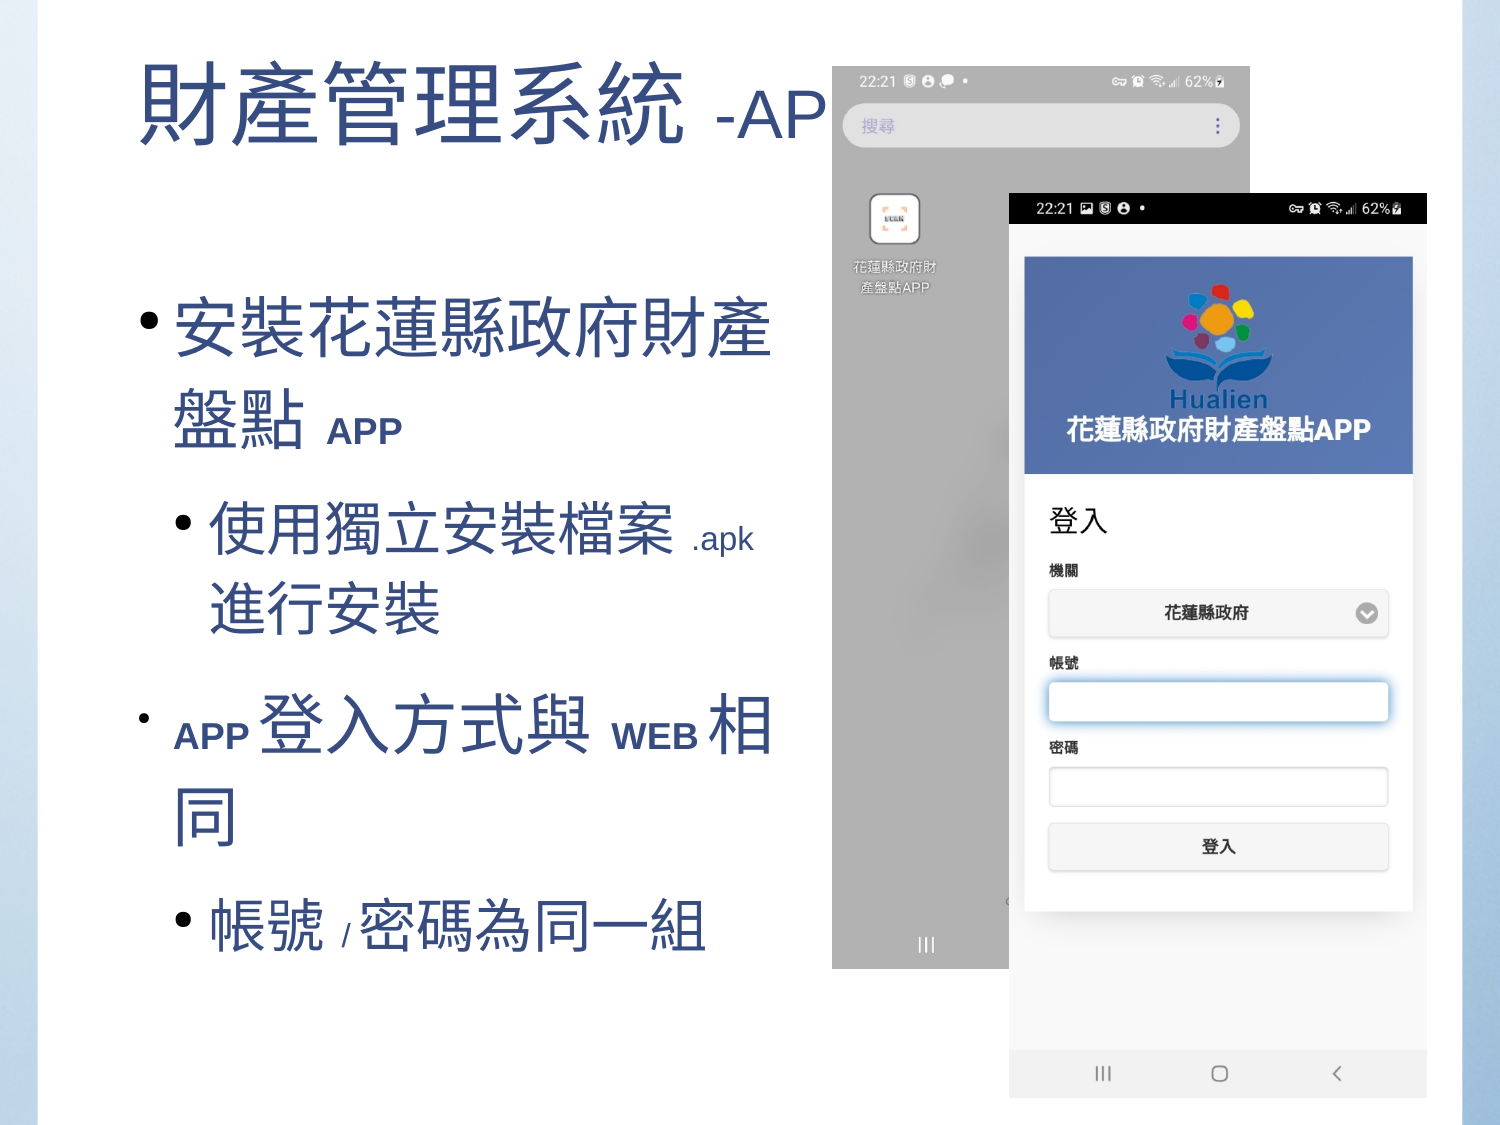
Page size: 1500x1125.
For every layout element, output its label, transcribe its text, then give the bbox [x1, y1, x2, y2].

picture [0, 0, 1500, 1125]
title 財產管理系統-APP [137, 12, 1388, 161]
list 安裝花蓮縣政府財產盤點APP 使用獨立安裝檔案.apk進行安裝 APP登入方式與WEB相同 帳號/密碼為同一組 [137, 279, 798, 1013]
